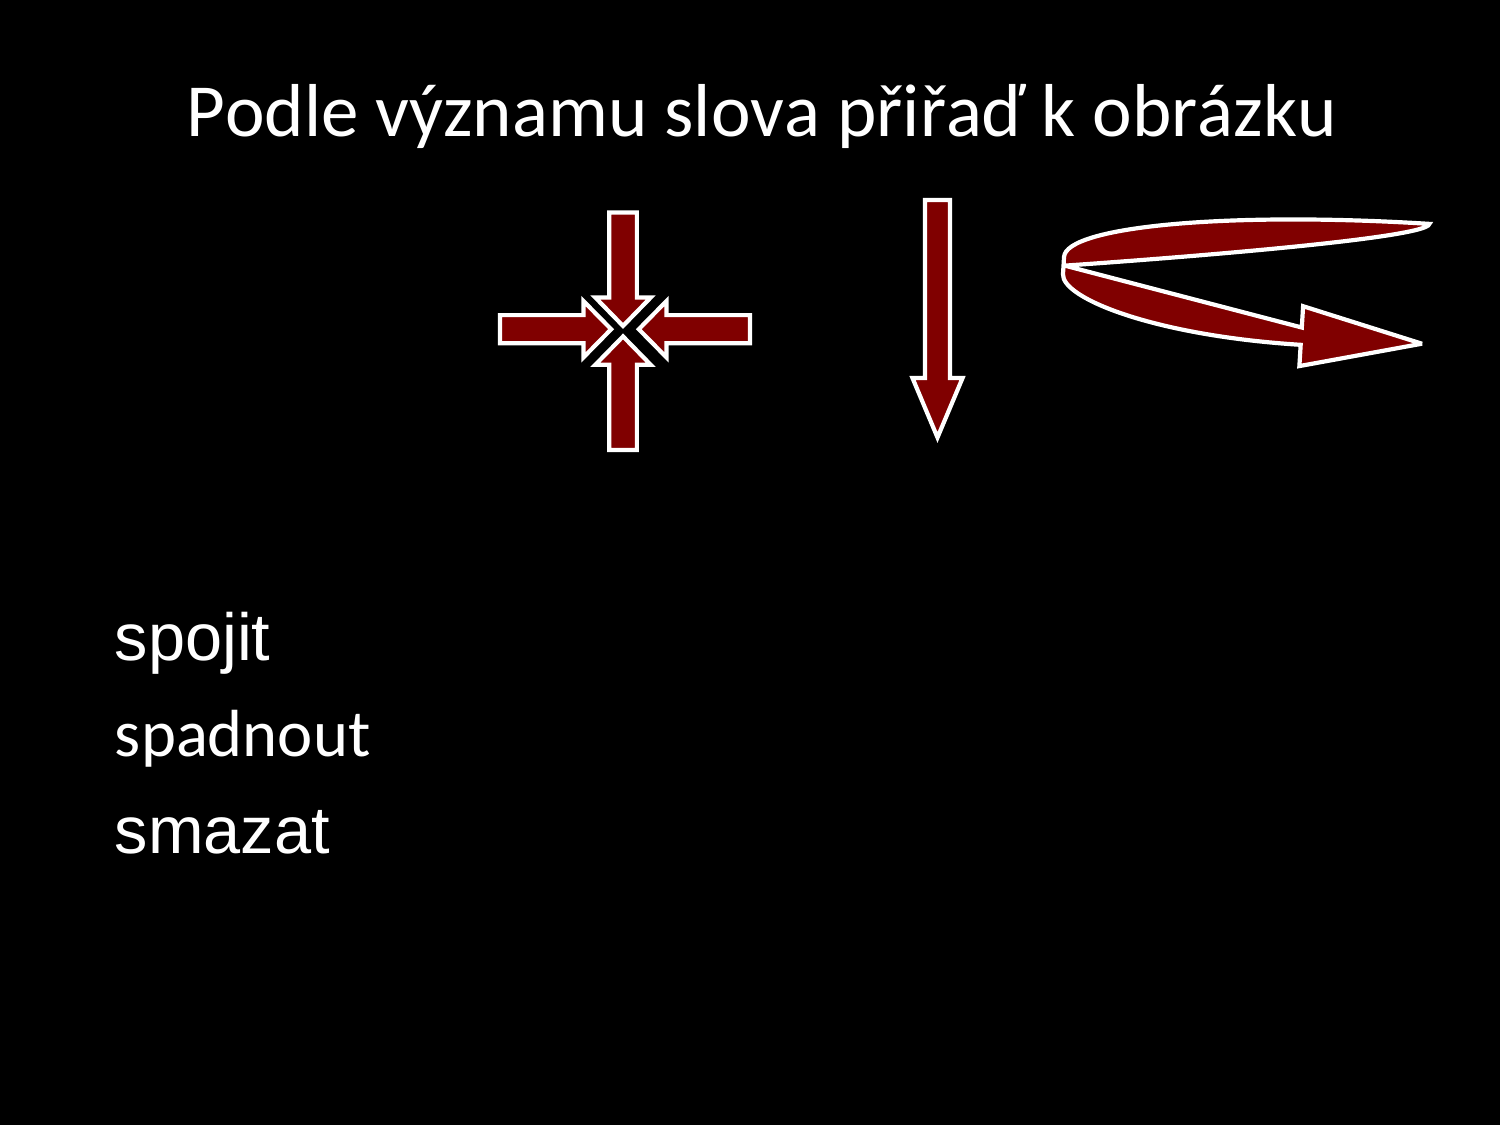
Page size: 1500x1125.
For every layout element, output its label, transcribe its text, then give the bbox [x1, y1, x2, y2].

list spojit spadnout smazat [99, 586, 513, 1068]
text_box [500, 301, 612, 358]
text_box [638, 301, 750, 358]
text_box [595, 212, 651, 326]
text_box [1062, 219, 1430, 367]
title Podle významu slova přiřaď k obrázku [87, 49, 1438, 163]
text_box [912, 199, 963, 438]
text_box [595, 336, 651, 450]
